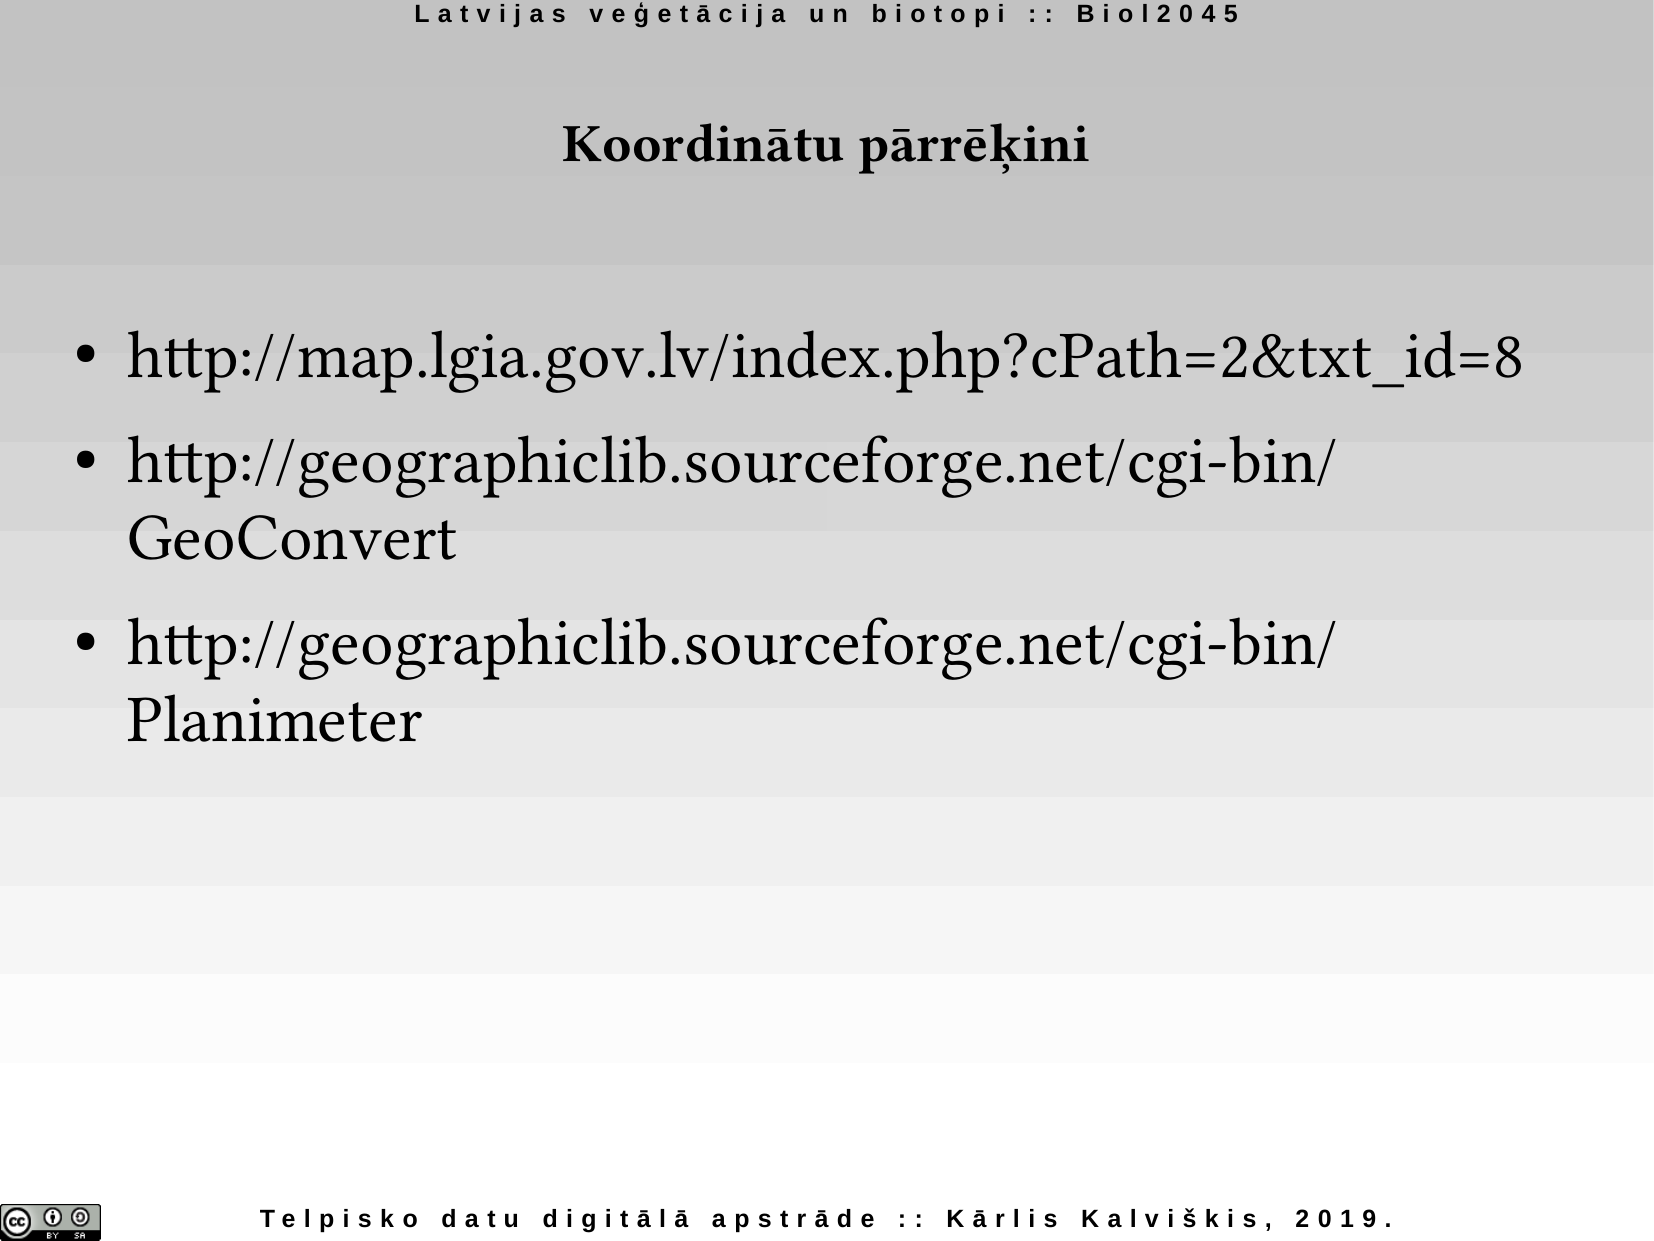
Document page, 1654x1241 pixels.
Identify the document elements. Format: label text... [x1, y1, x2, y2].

picture [0, 287, 1654, 1241]
list http://map.lgia.gov.lv/index.php?cPath=2&txt_id=8 http://geographiclib.sourceforge.net/cgi-bin/GeoConvert http://geographiclib.sourceforge.net/cgi-bin/Planimeter [56, 317, 1600, 1175]
title Koordinātu pārrēķini [0, 1, 1654, 287]
